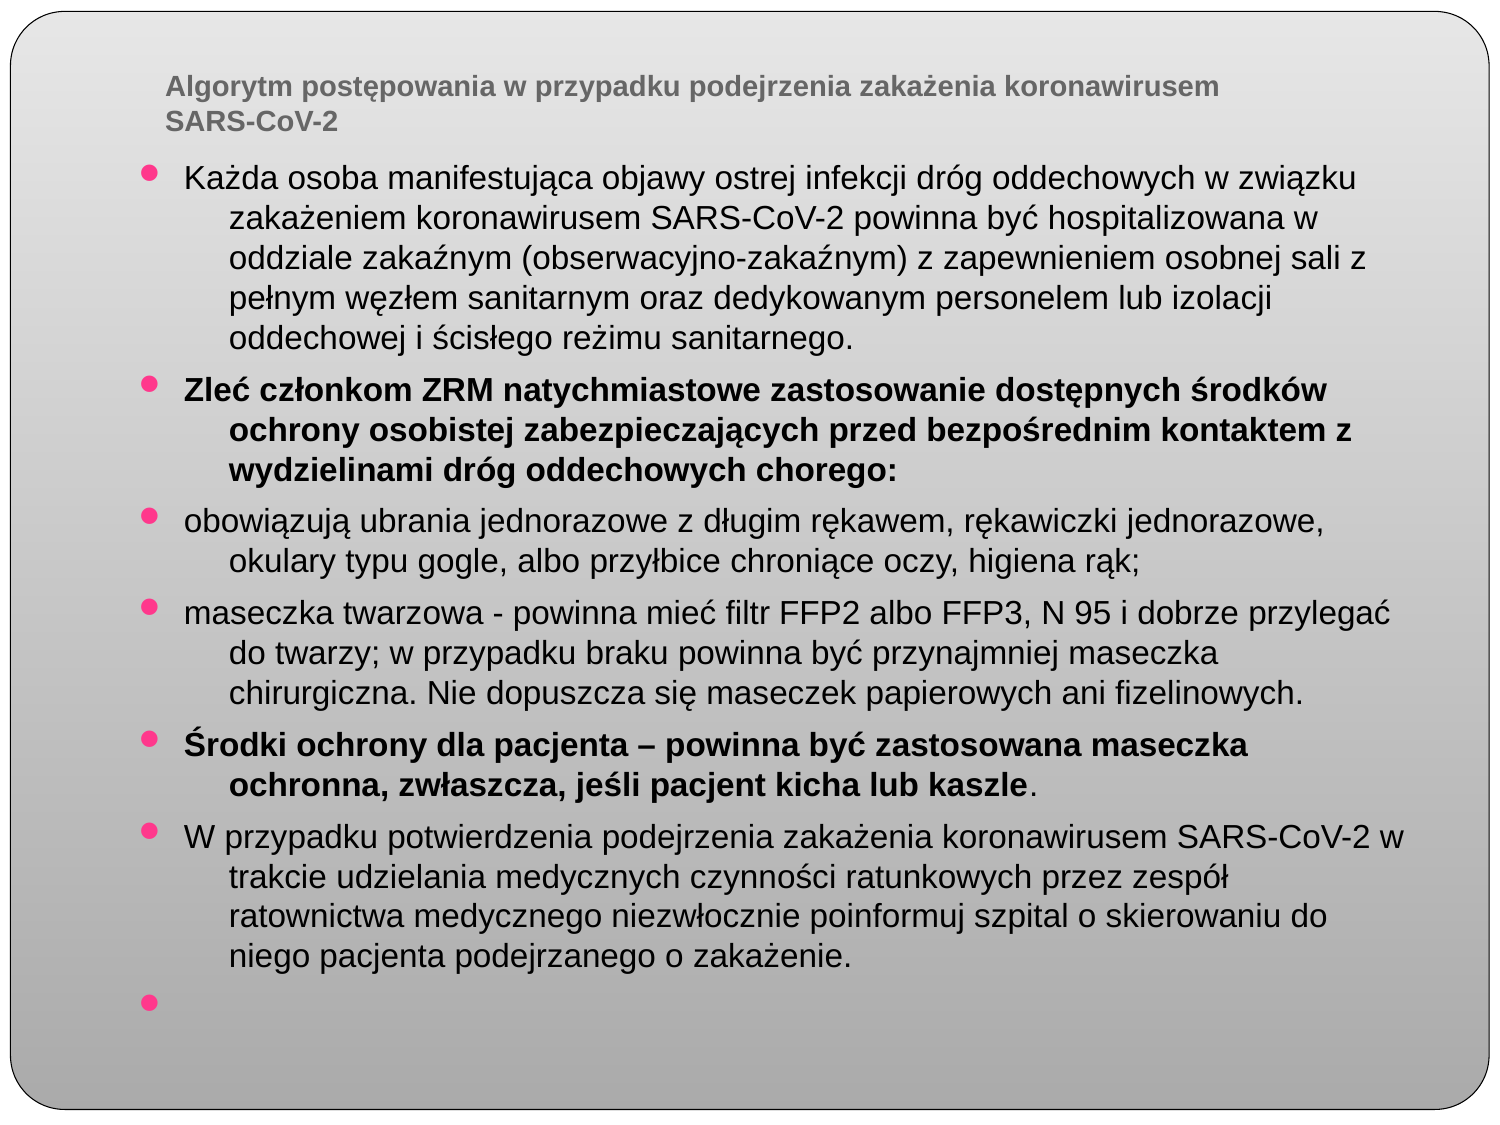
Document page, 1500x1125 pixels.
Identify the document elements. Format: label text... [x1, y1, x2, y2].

list Każda osoba manifestująca objawy ostrej infekcji dróg oddechowych w związku zakażeniem koronawirusem SARS-CoV-2 powinna być hospitalizowana w oddziale zakaźnym (obserwacyjno-zakaźnym) z zapewnieniem osobnej sali z pełnym węzłem sanitarnym oraz dedykowanym personelem lub izolacji oddechowej i ścisłego reżimu sanitarnego. Zleć członkom ZRM natychmiastowe zastosowanie dostępnych środków ochrony osobistej zabezpieczających przed bezpośrednim kontaktem z wydzielinami dróg oddechowych chorego: obowiązują ubrania jednorazowe z długim rękawem, rękawiczki jednorazowe, okulary typu gogle, albo przyłbice chroniące oczy, higiena rąk; maseczka twarzowa - powinna mieć filtr FFP2 albo FFP3, N 95 i dobrze przylegać do twarzy; w przypadku braku powinna być przynajmniej maseczka chirurgiczna. Nie dopuszcza się maseczek papierowych ani fizelinowych. Środki ochrony dla pacjenta – powinna być zastosowana maseczka ochronna, zwłaszcza, jeśli pacjent kicha lub kaszle. W przypadku potwierdzenia podejrzenia zakażenia koronawirusem SARS-CoV-2 w trakcie udzielania medycznych czynności ratunkowych przez zespół ratownictwa medycznego niezwłocznie poinformuj szpital o skierowaniu do niego pacjenta podejrzanego o zakażenie. [123, 149, 1426, 1095]
title Algorytm postępowania w przypadku podejrzenia zakażenia koronawirusem SARS-CoV-2 [150, 45, 1426, 149]
